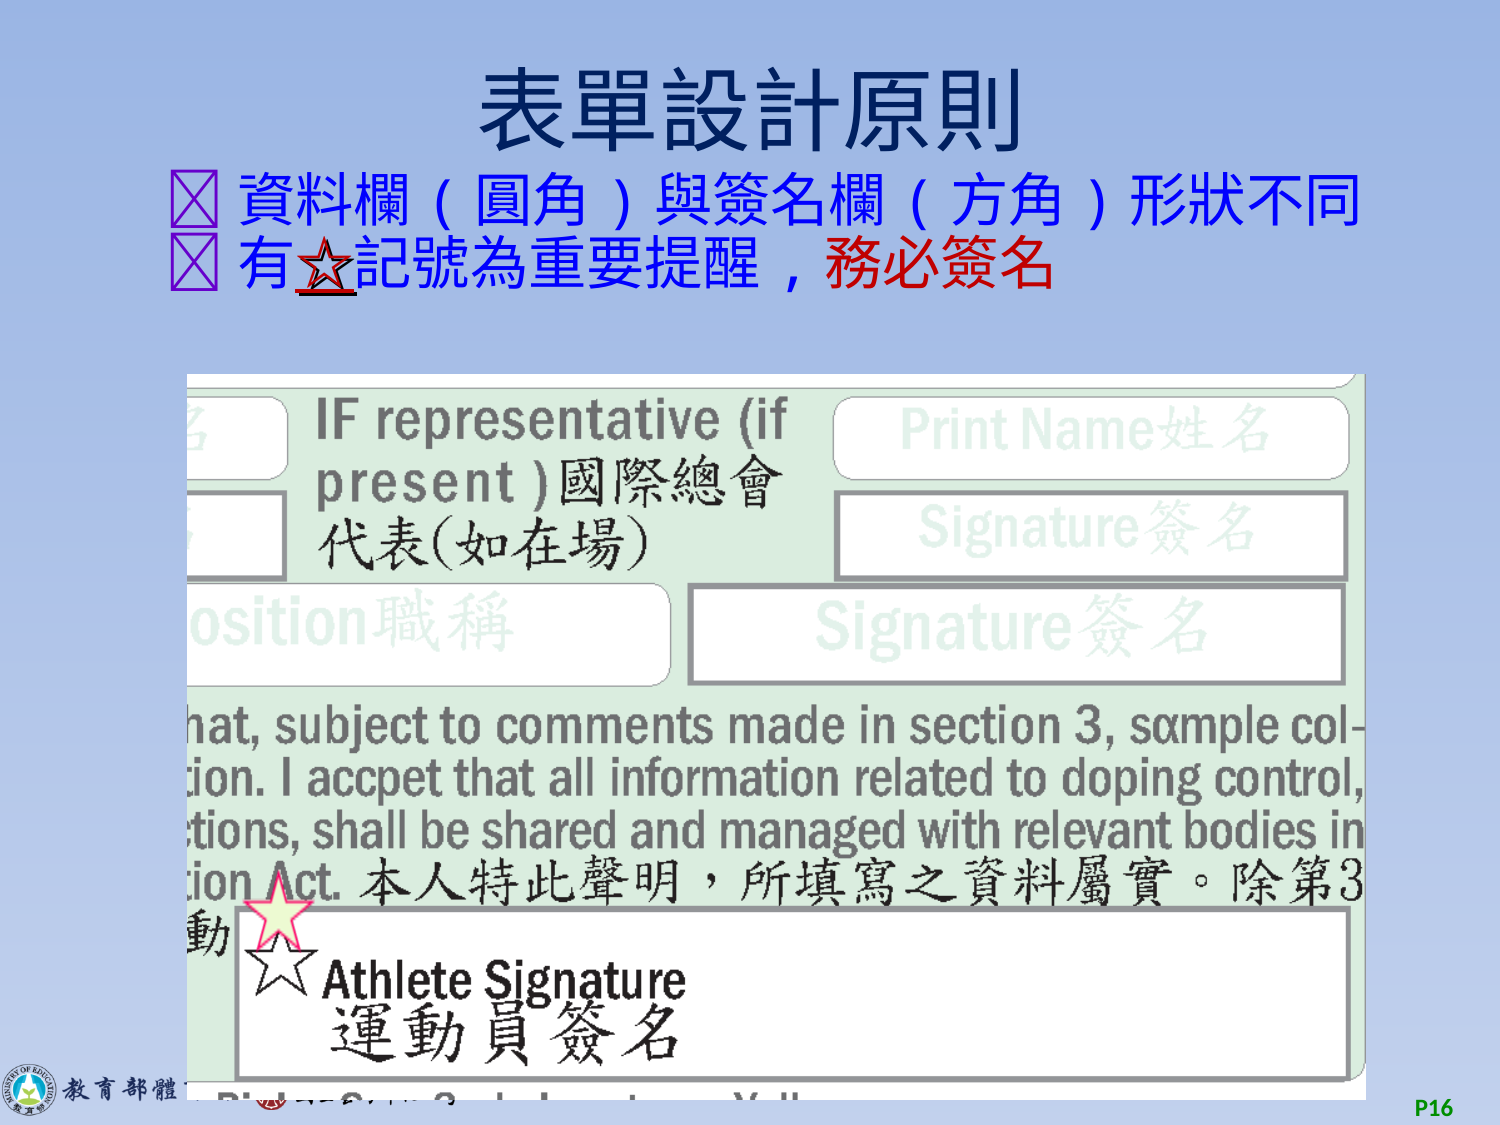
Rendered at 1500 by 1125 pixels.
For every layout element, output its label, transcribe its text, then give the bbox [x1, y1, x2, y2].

picture [187, 375, 1366, 1101]
title 表單設計原則 [2, 45, 1500, 141]
list 資料欄(圓角)與簽名欄(方角)形狀不同 有☆記號為重要提醒,務必簽名 [93, 164, 1500, 318]
text_box P46 [1399, 1046, 1500, 1125]
